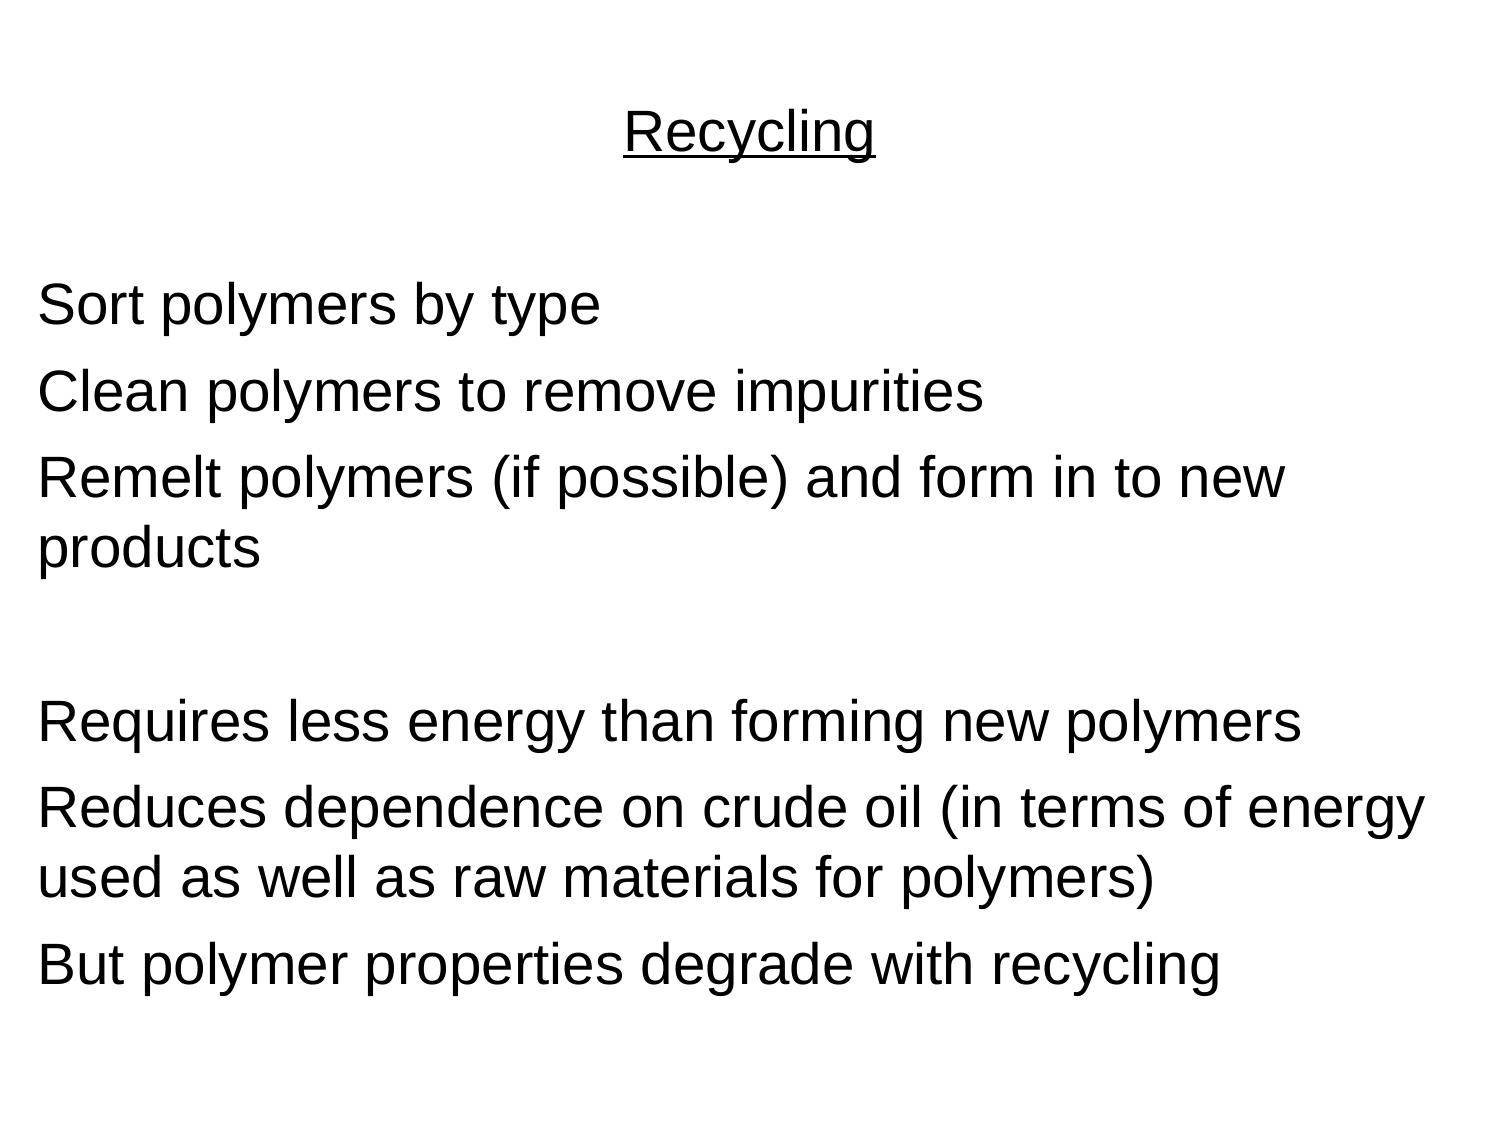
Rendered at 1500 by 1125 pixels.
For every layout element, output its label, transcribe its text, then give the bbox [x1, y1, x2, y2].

subtitle Recycling Sort polymers by type Clean polymers to remove impurities Remelt polymers (if possible) and form in to new products Requires less energy than forming new polymers Reduces dependence on crude oil (in terms of energy used as well as raw materials for polymers) But polymer properties degrade with recycling [37, 22, 1463, 1067]
